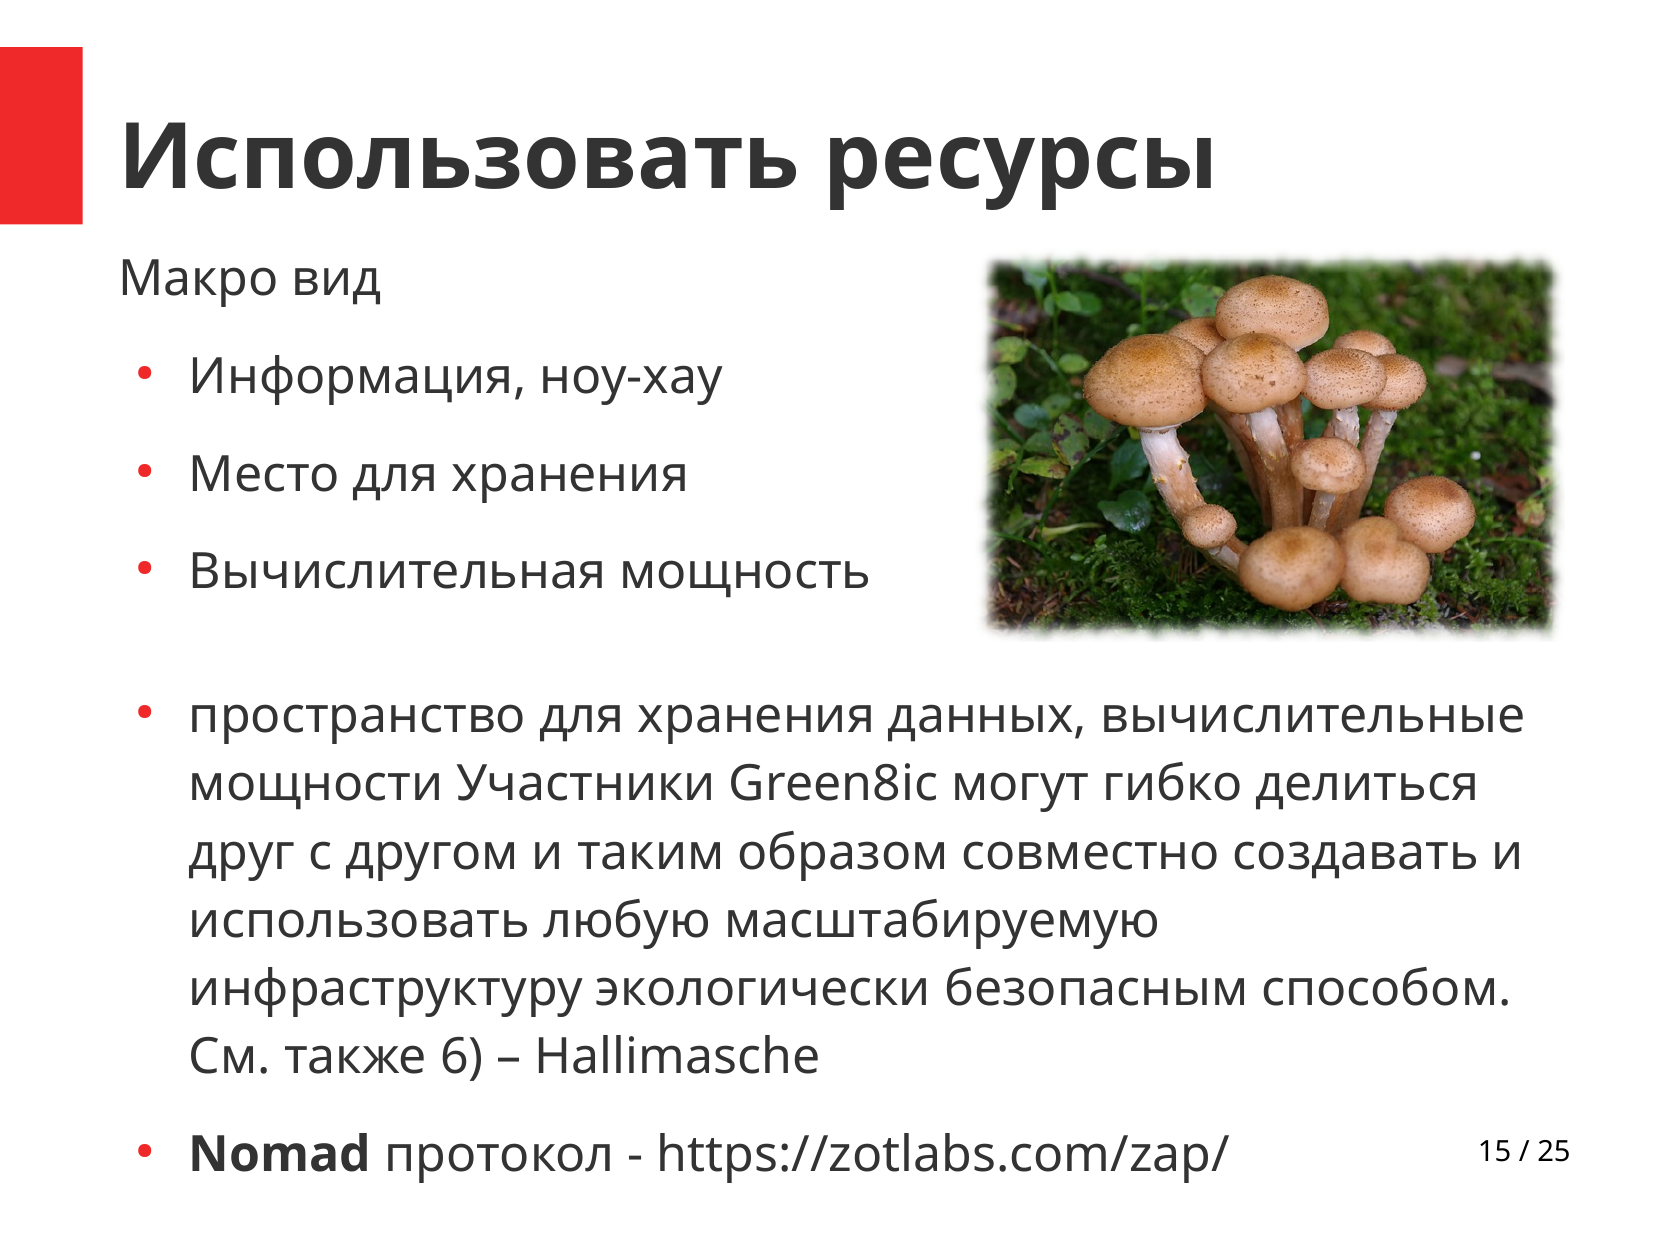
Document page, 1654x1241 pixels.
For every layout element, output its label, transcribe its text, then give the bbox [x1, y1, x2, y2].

list пространство для хранения данных, вычислительные мощности Участники Green8ic могут гибко делиться друг с другом и таким образом совместно создавать и использовать любую масштабируемую инфраструктуру экологически безопасным способом. См. также 6) – Hallimasche Nomad протокол - https://zotlabs.com/zap/ [118, 679, 1536, 997]
list Макро вид Информация, ноу-хау Место для хранения Вычислительная мощность [118, 242, 993, 632]
picture [974, 247, 1565, 642]
title Использовать ресурсы [118, 49, 1571, 257]
